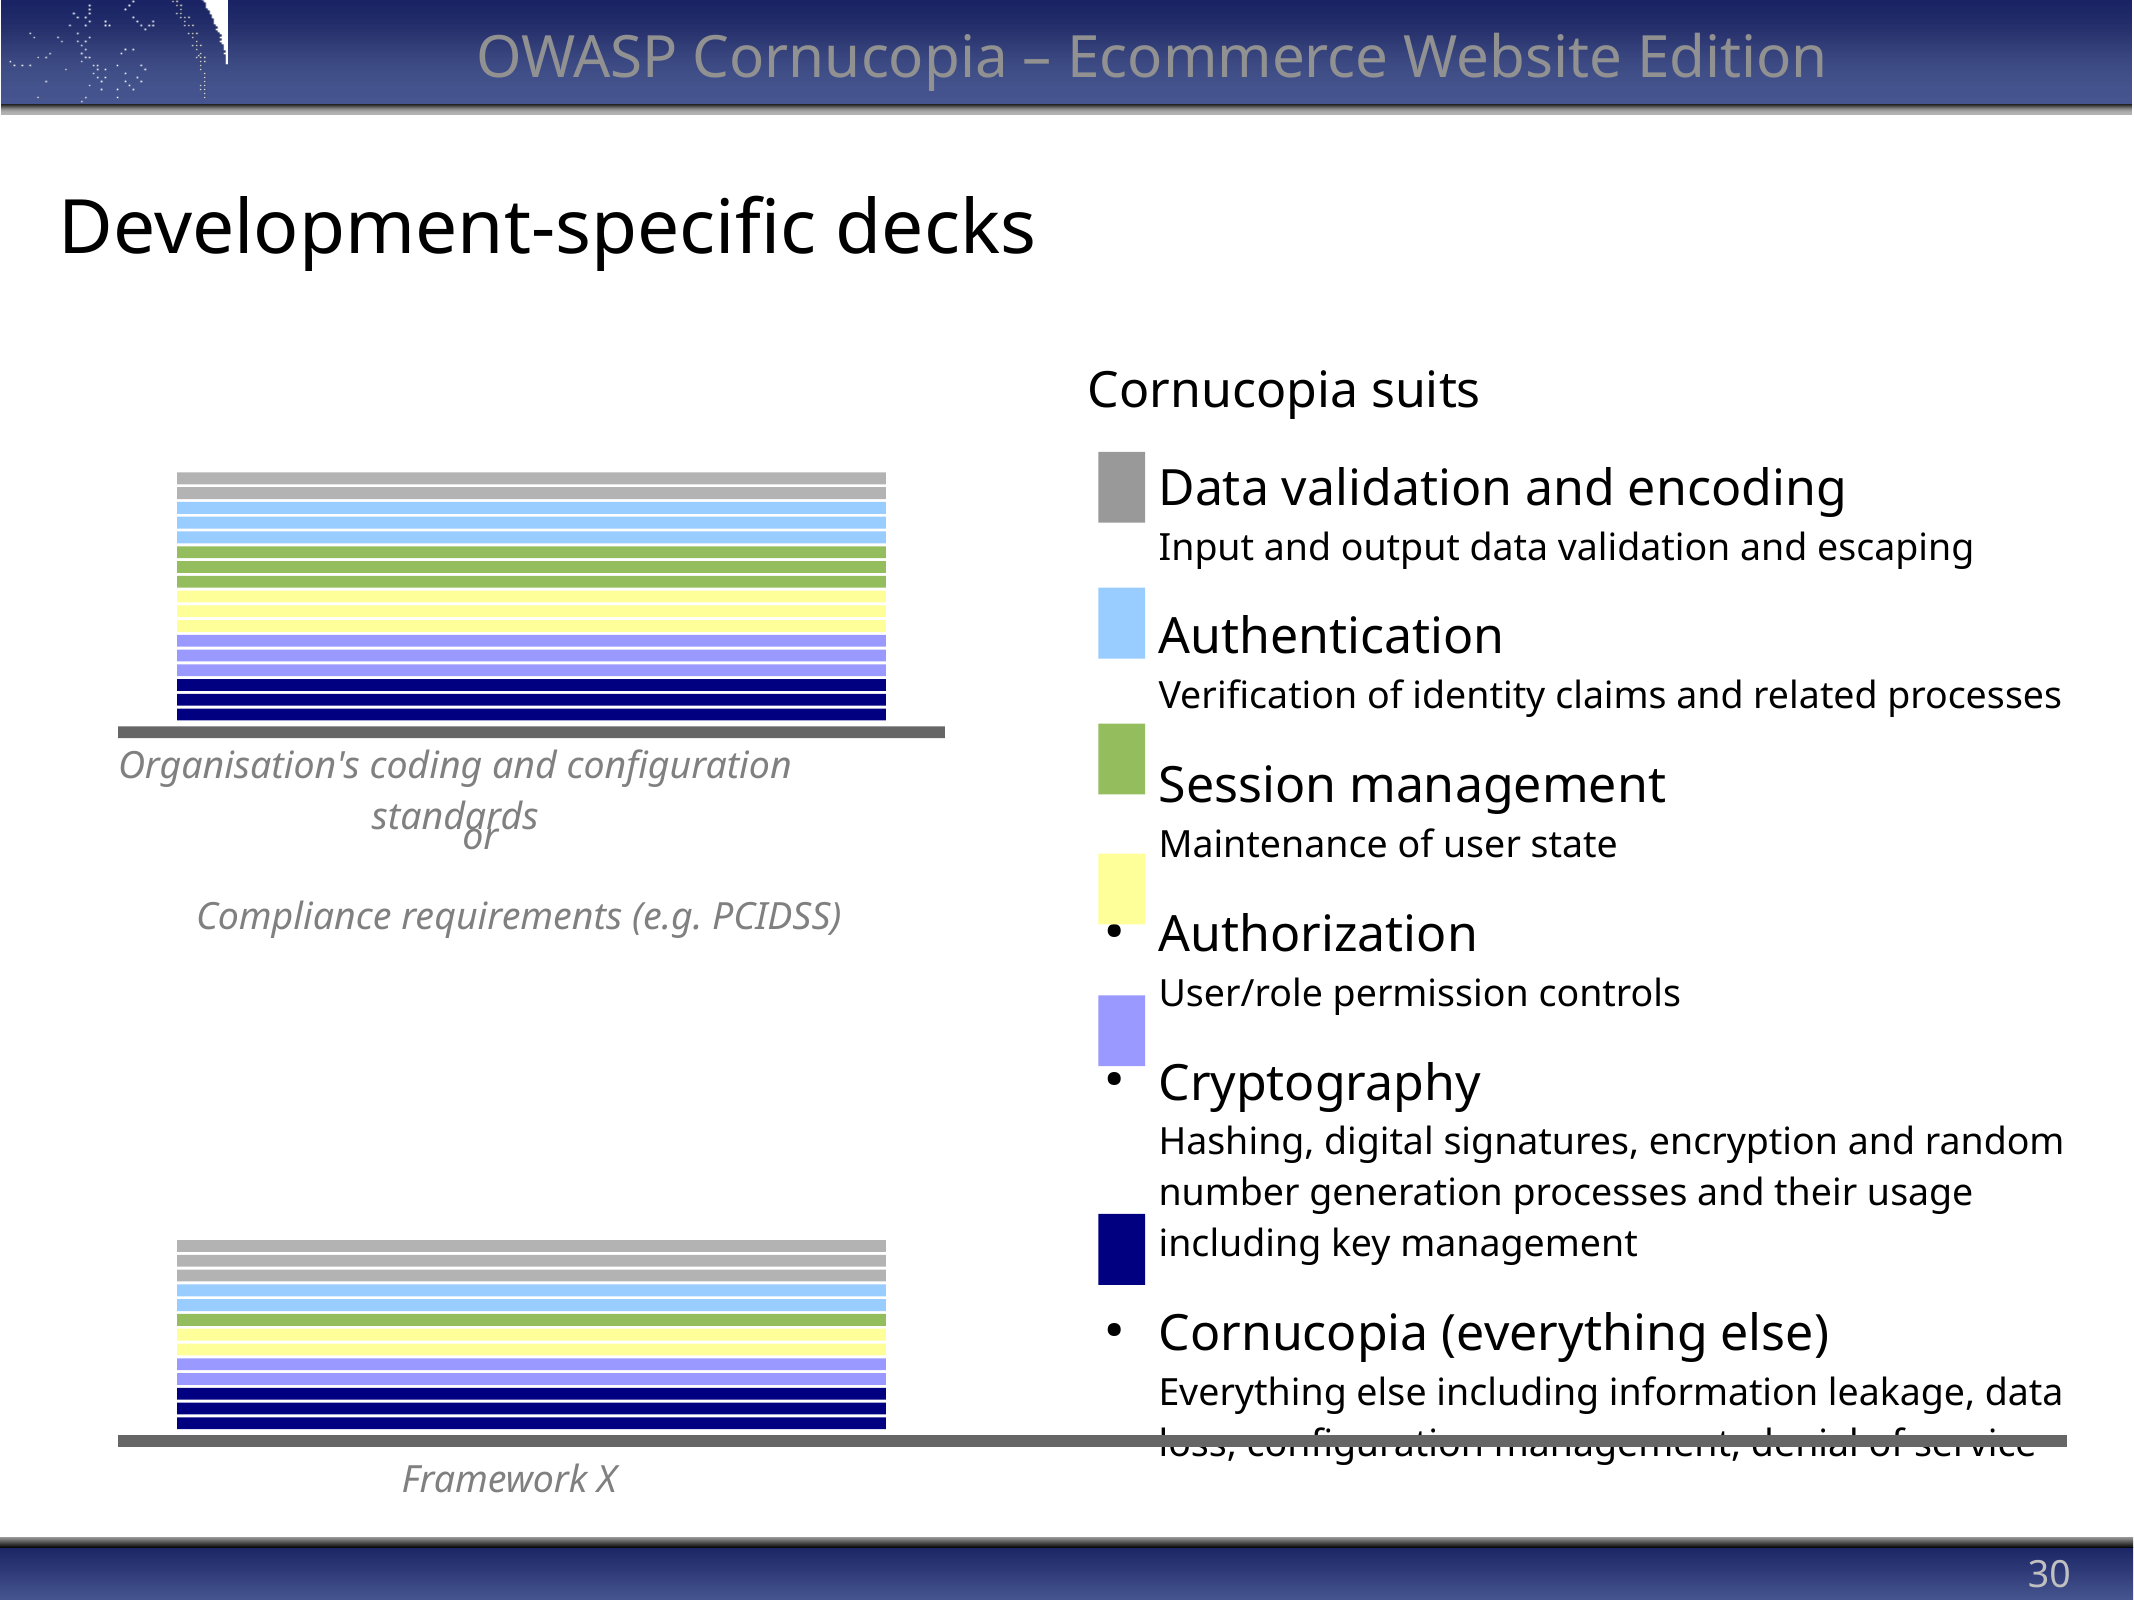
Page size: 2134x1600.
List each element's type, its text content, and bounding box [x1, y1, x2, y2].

list [1098, 723, 1146, 795]
title Development-specific decks [58, 124, 2126, 325]
list [1098, 1213, 1146, 1285]
list [1098, 995, 1146, 1067]
list or Compliance requirements (e.g. PCIDSS) [118, 809, 945, 993]
list [177, 634, 886, 647]
list [1098, 853, 1146, 925]
list [118, 726, 945, 739]
list [177, 501, 886, 514]
list [177, 1343, 886, 1356]
list [177, 1402, 886, 1415]
list [177, 1269, 886, 1282]
list [177, 487, 886, 500]
list [177, 664, 886, 677]
list Organisation's coding and configuration standards [118, 739, 945, 798]
list [1098, 451, 1146, 523]
list [177, 1284, 886, 1297]
list [177, 693, 886, 706]
list [177, 1417, 886, 1430]
list [177, 1358, 886, 1371]
list [177, 561, 886, 573]
list [1098, 587, 1146, 659]
list [177, 679, 886, 691]
list [177, 649, 886, 662]
list [177, 590, 886, 603]
list Cornucopia suits Data validation and encoding Input and output data validation and escaping Authentication Verification of identity claims and related processes Session management Maintenance of user state Authorization User/role permission controls Cryptography Hashing, digital signatures, encryption and random number generation processes and their usage including key management Cornucopia (everything else) Everything else including information leakage, data loss, configuration management, denial of service [1087, 354, 2068, 1536]
list [177, 472, 886, 485]
list [177, 1299, 886, 1312]
list [177, 708, 886, 721]
list [177, 516, 886, 529]
list [177, 620, 886, 632]
list [177, 1254, 886, 1267]
list [177, 1240, 886, 1252]
list [177, 546, 886, 559]
list [177, 531, 886, 544]
list Framework X [401, 1452, 638, 1506]
list [177, 575, 886, 588]
list [177, 1328, 886, 1341]
list [177, 1313, 886, 1326]
list [118, 1435, 2067, 1447]
list [177, 1373, 886, 1385]
list [177, 605, 886, 618]
list [177, 1387, 886, 1400]
